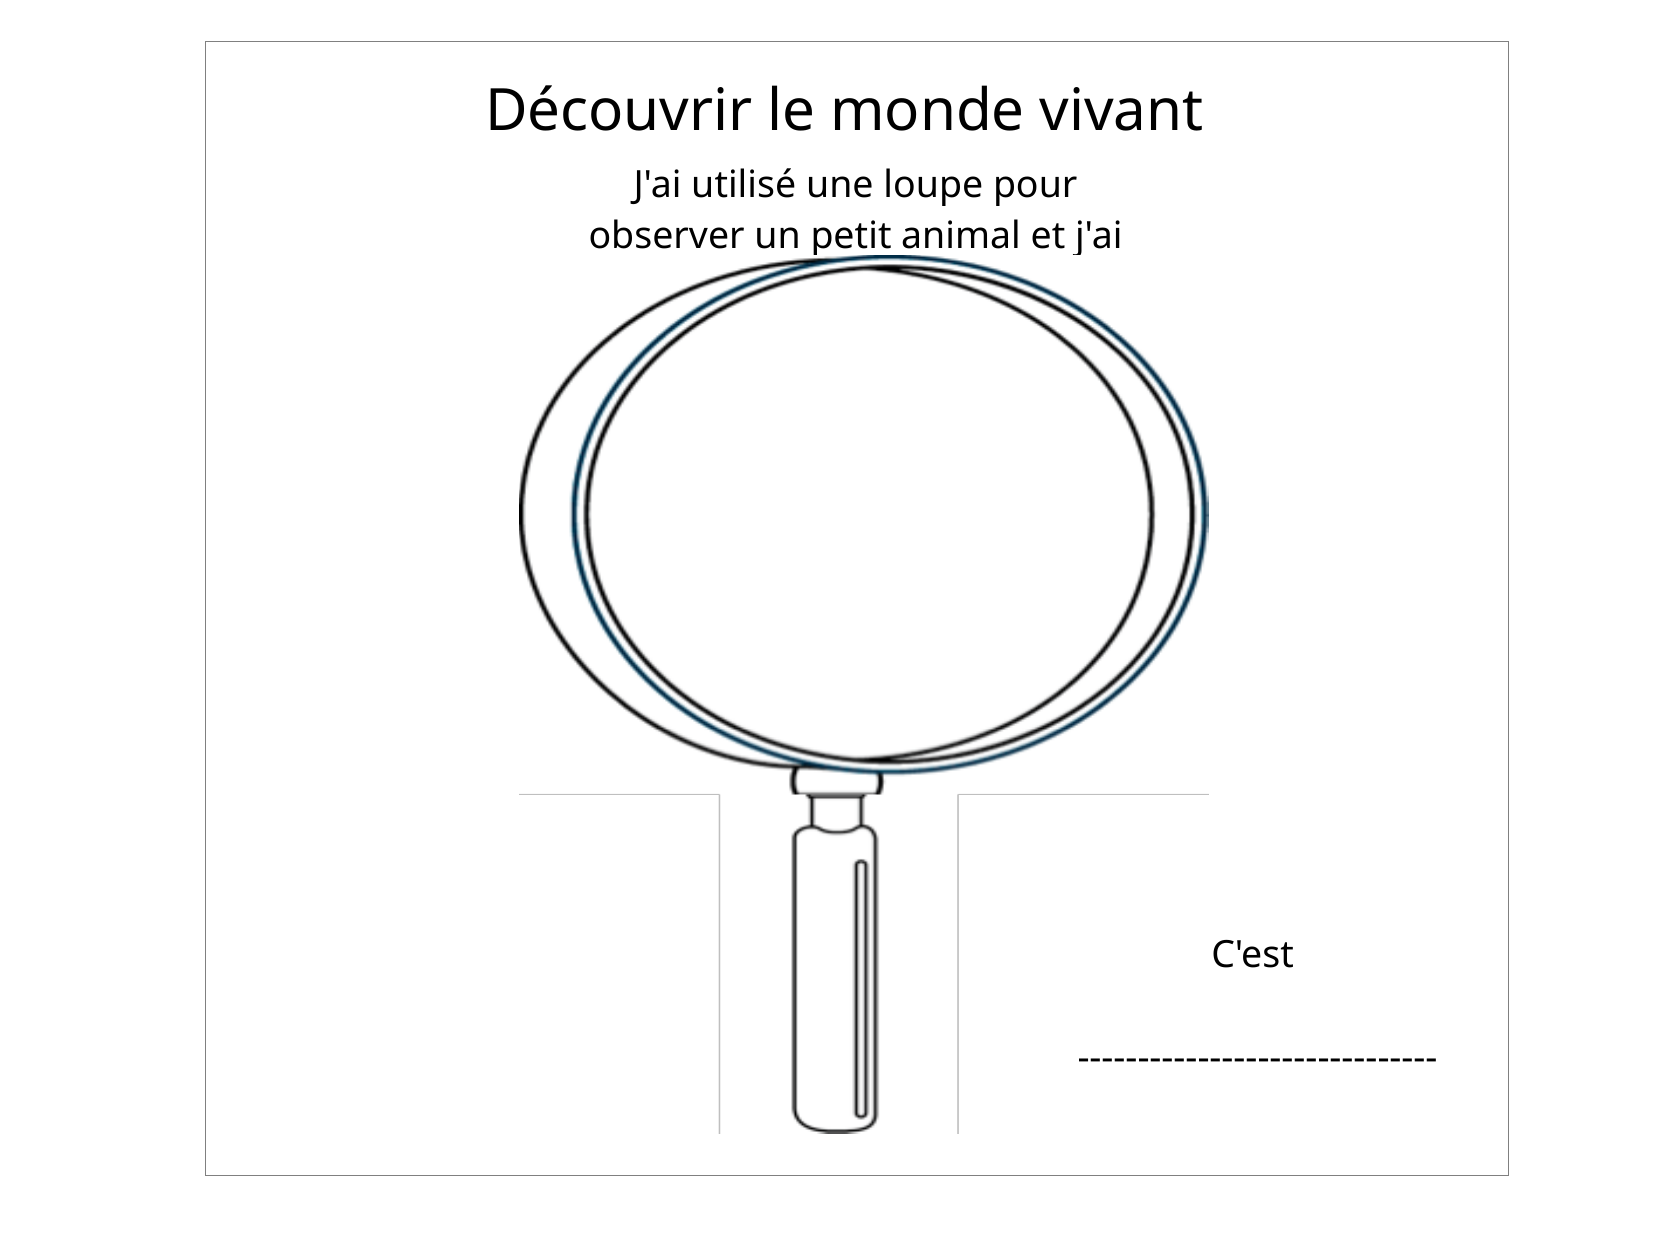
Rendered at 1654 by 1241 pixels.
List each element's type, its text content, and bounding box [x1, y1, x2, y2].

text_box Découvrir le monde vivant [519, 60, 1170, 167]
text_box C'est ------------------------------ [1033, 920, 1472, 1067]
picture [519, 255, 1209, 1134]
text_box J'ai utilisé une loupe pour observer un petit animal et j'ai essayé de le dessiner. [566, 149, 1145, 255]
